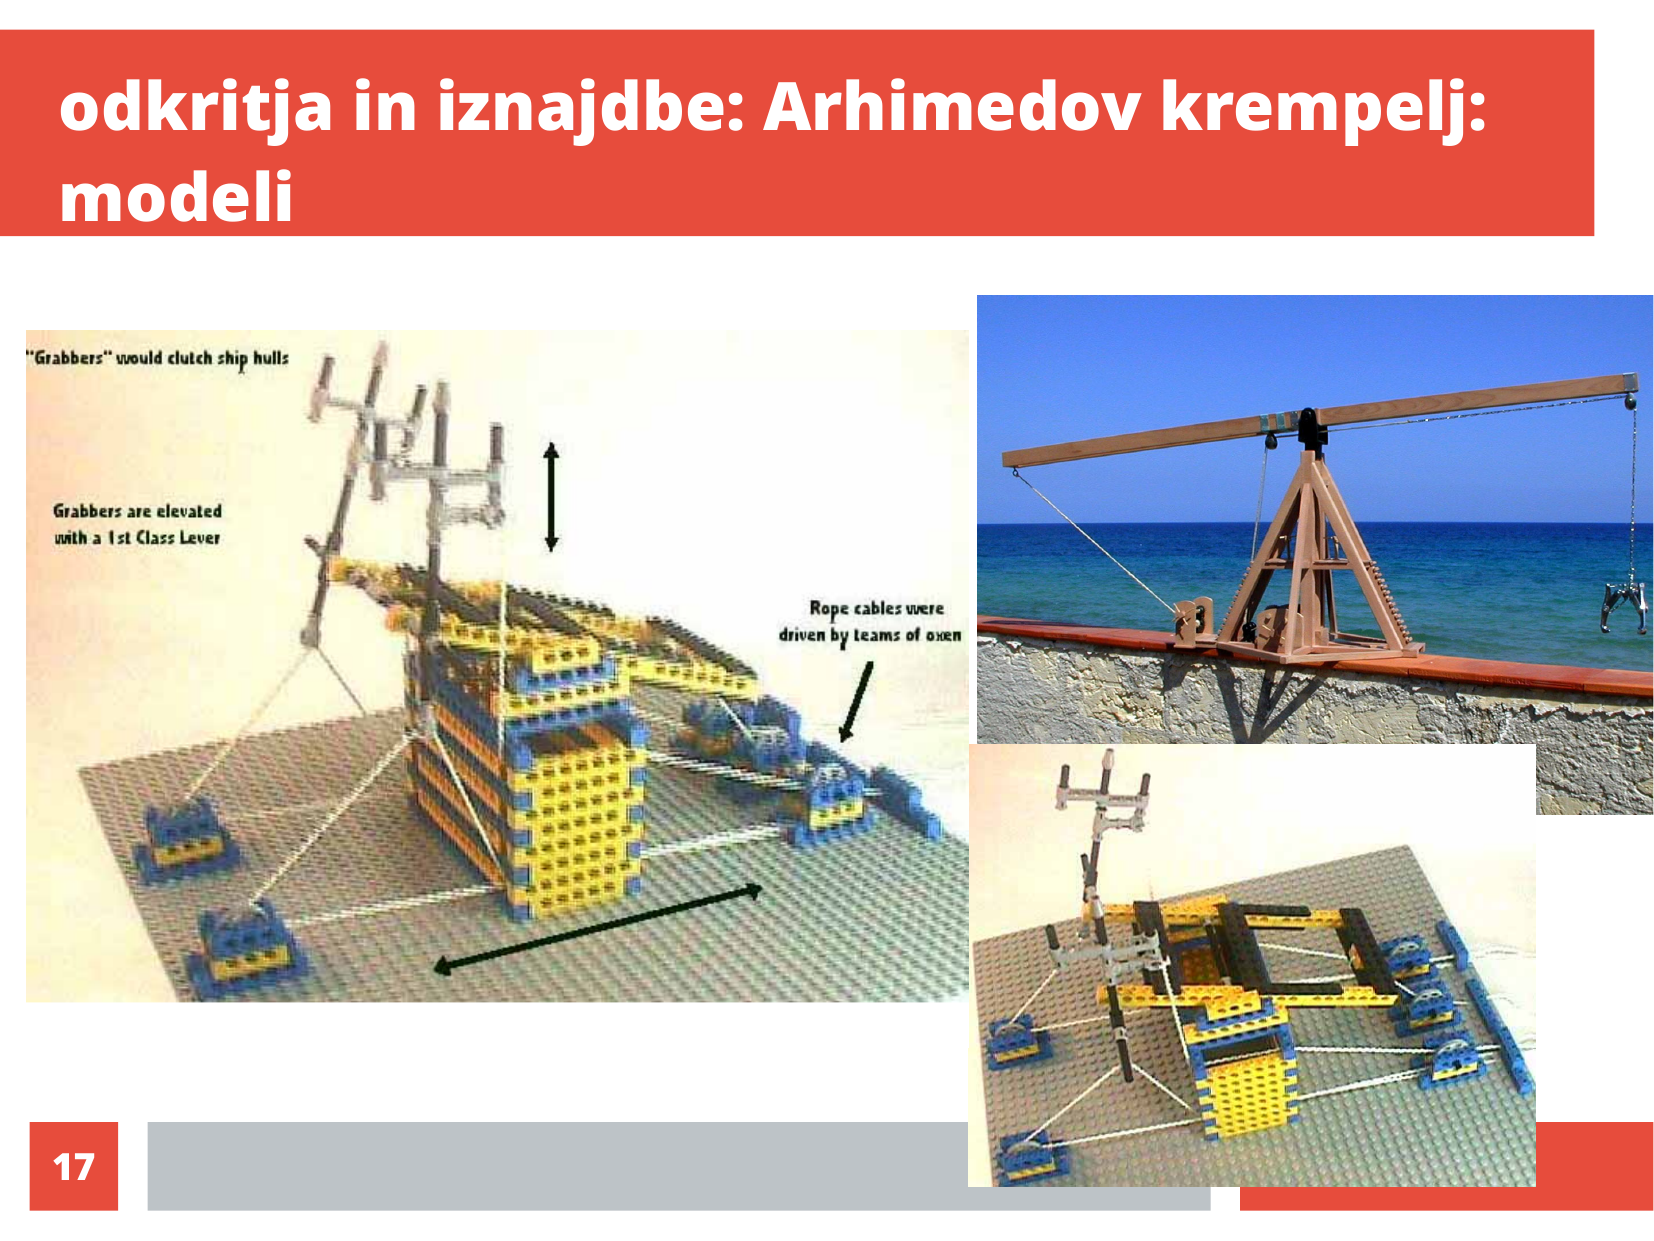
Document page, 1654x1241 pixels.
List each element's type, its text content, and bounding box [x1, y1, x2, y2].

picture [26, 295, 1654, 1187]
title odkritja in iznajdbe: Arhimedov krempelj: modeli [59, 59, 1595, 207]
